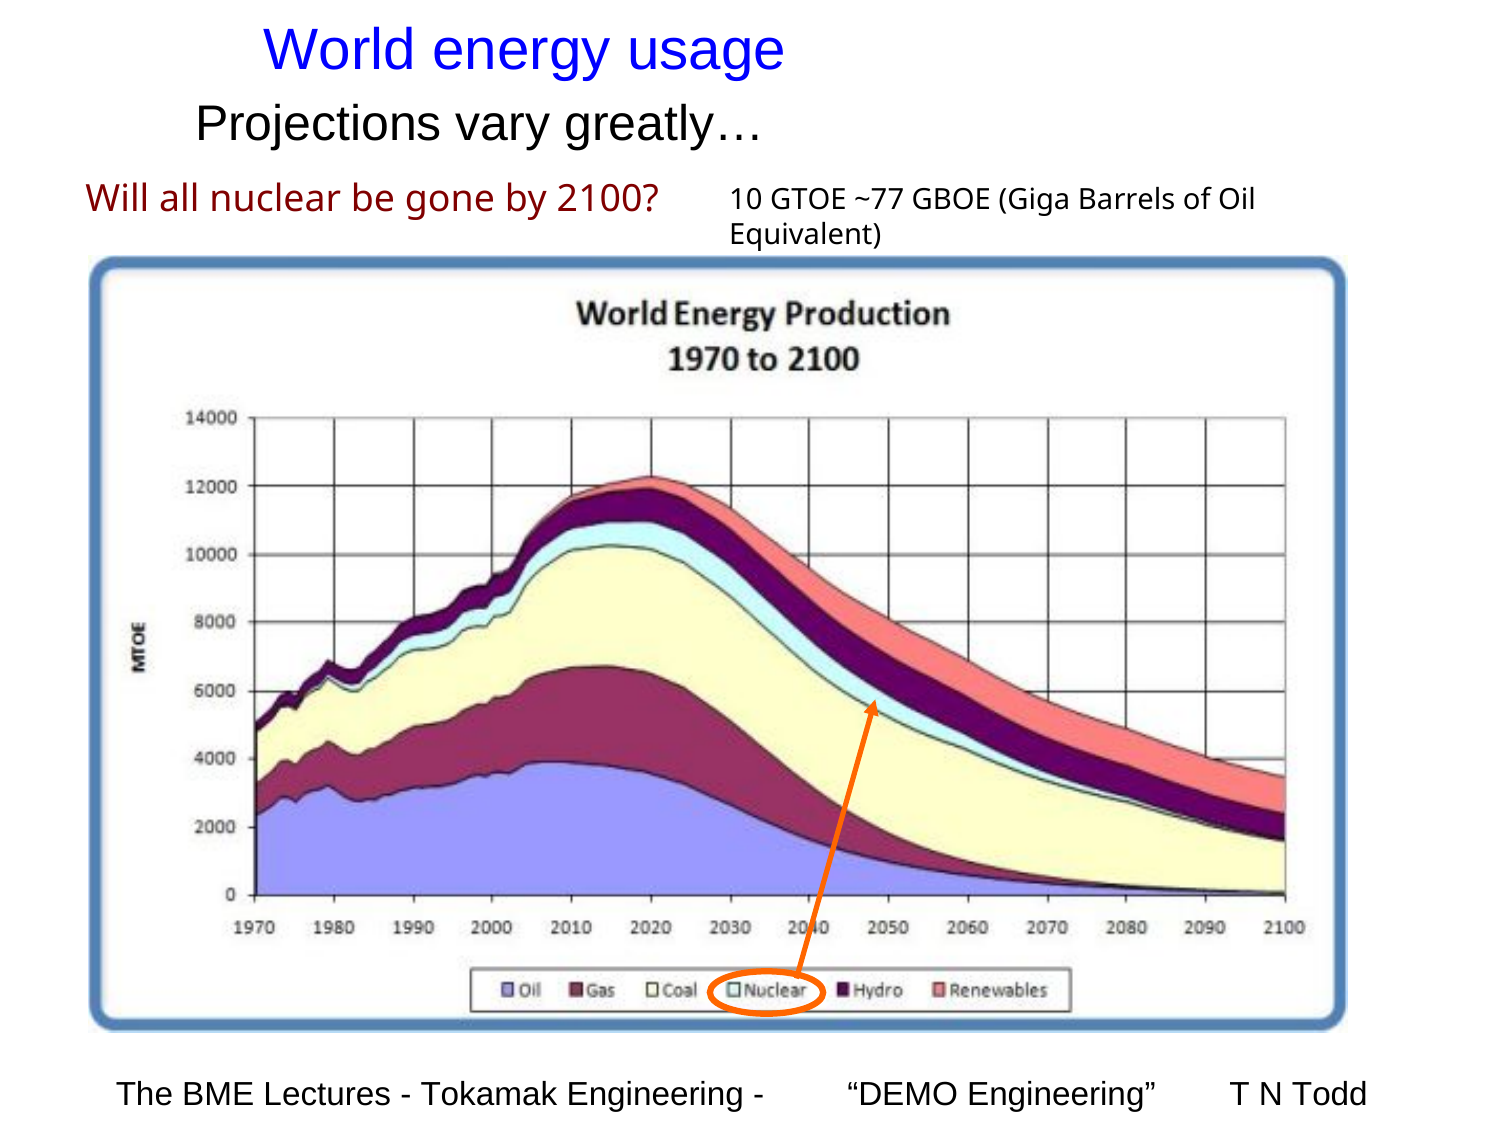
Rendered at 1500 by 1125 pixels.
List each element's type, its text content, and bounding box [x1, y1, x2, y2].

text_box World energy usage [249, 3, 984, 108]
text_box Projections vary greatly… [180, 82, 780, 158]
text_box Will all nuclear be gone by 2100? [70, 165, 692, 223]
picture [88, 255, 1348, 1034]
text_box 10 GTOE ~77 GBOE (Giga Barrels of Oil Equivalent) [714, 172, 1422, 220]
